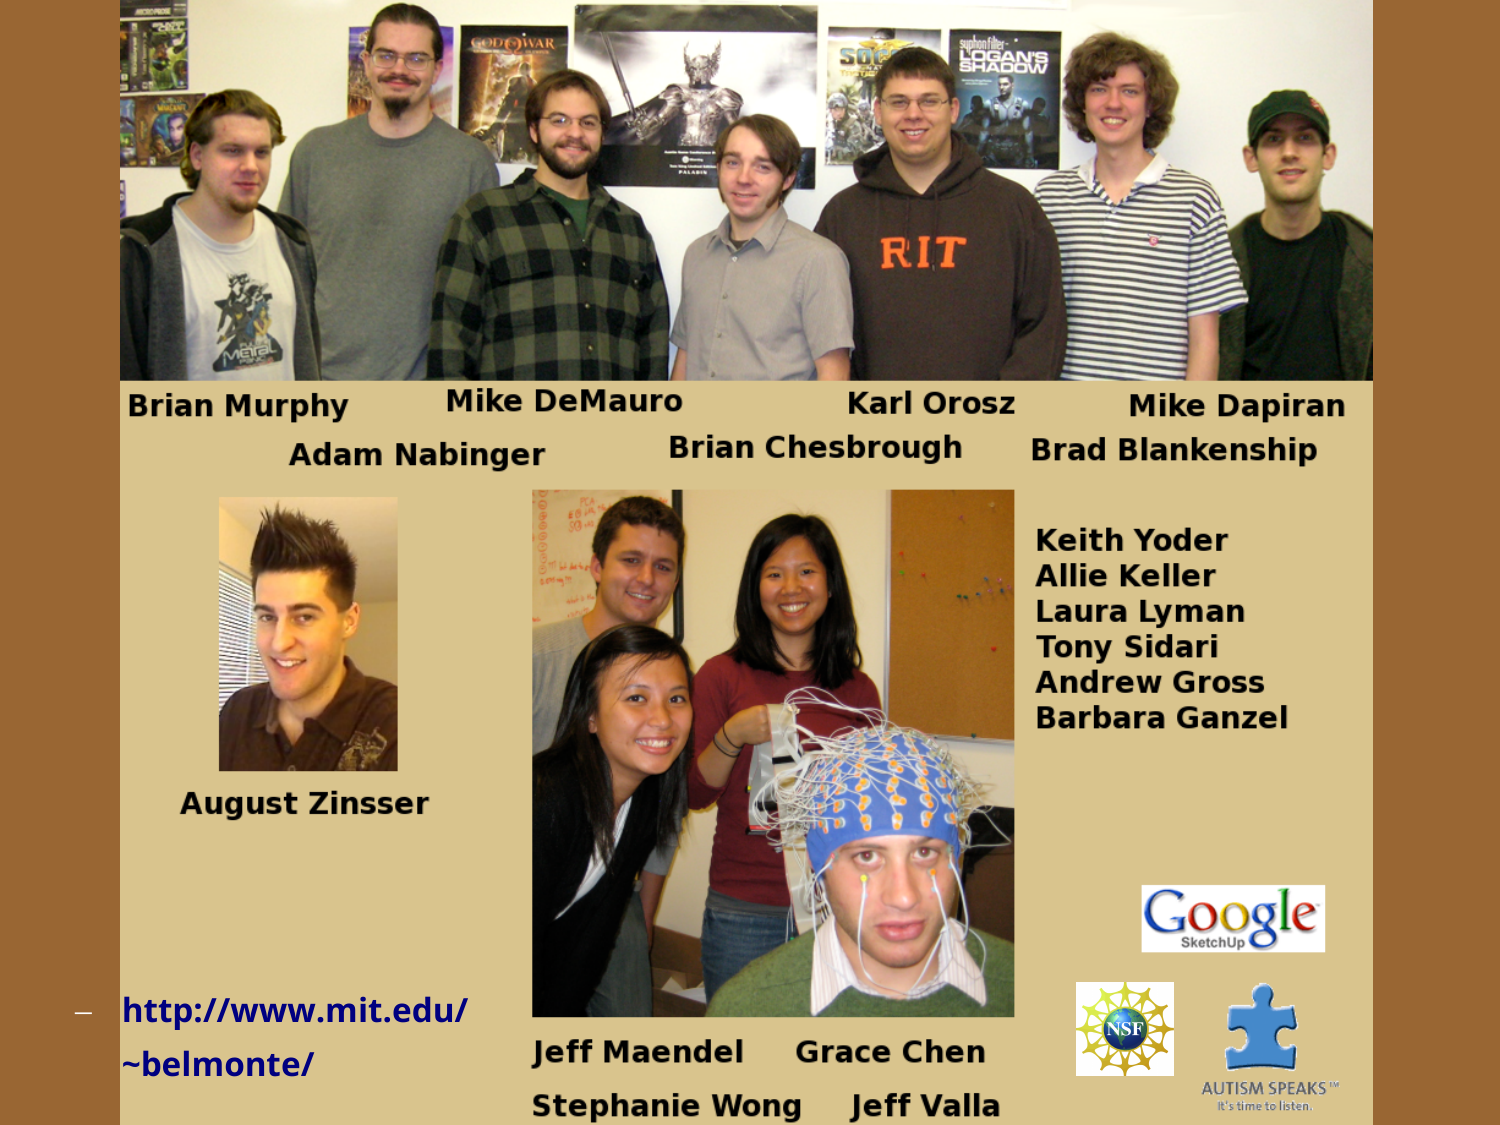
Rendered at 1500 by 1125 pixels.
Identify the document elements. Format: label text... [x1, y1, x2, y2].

picture [120, 0, 1373, 1125]
text_box http://www.mit.edu/~belmonte/ [0, 978, 604, 1018]
